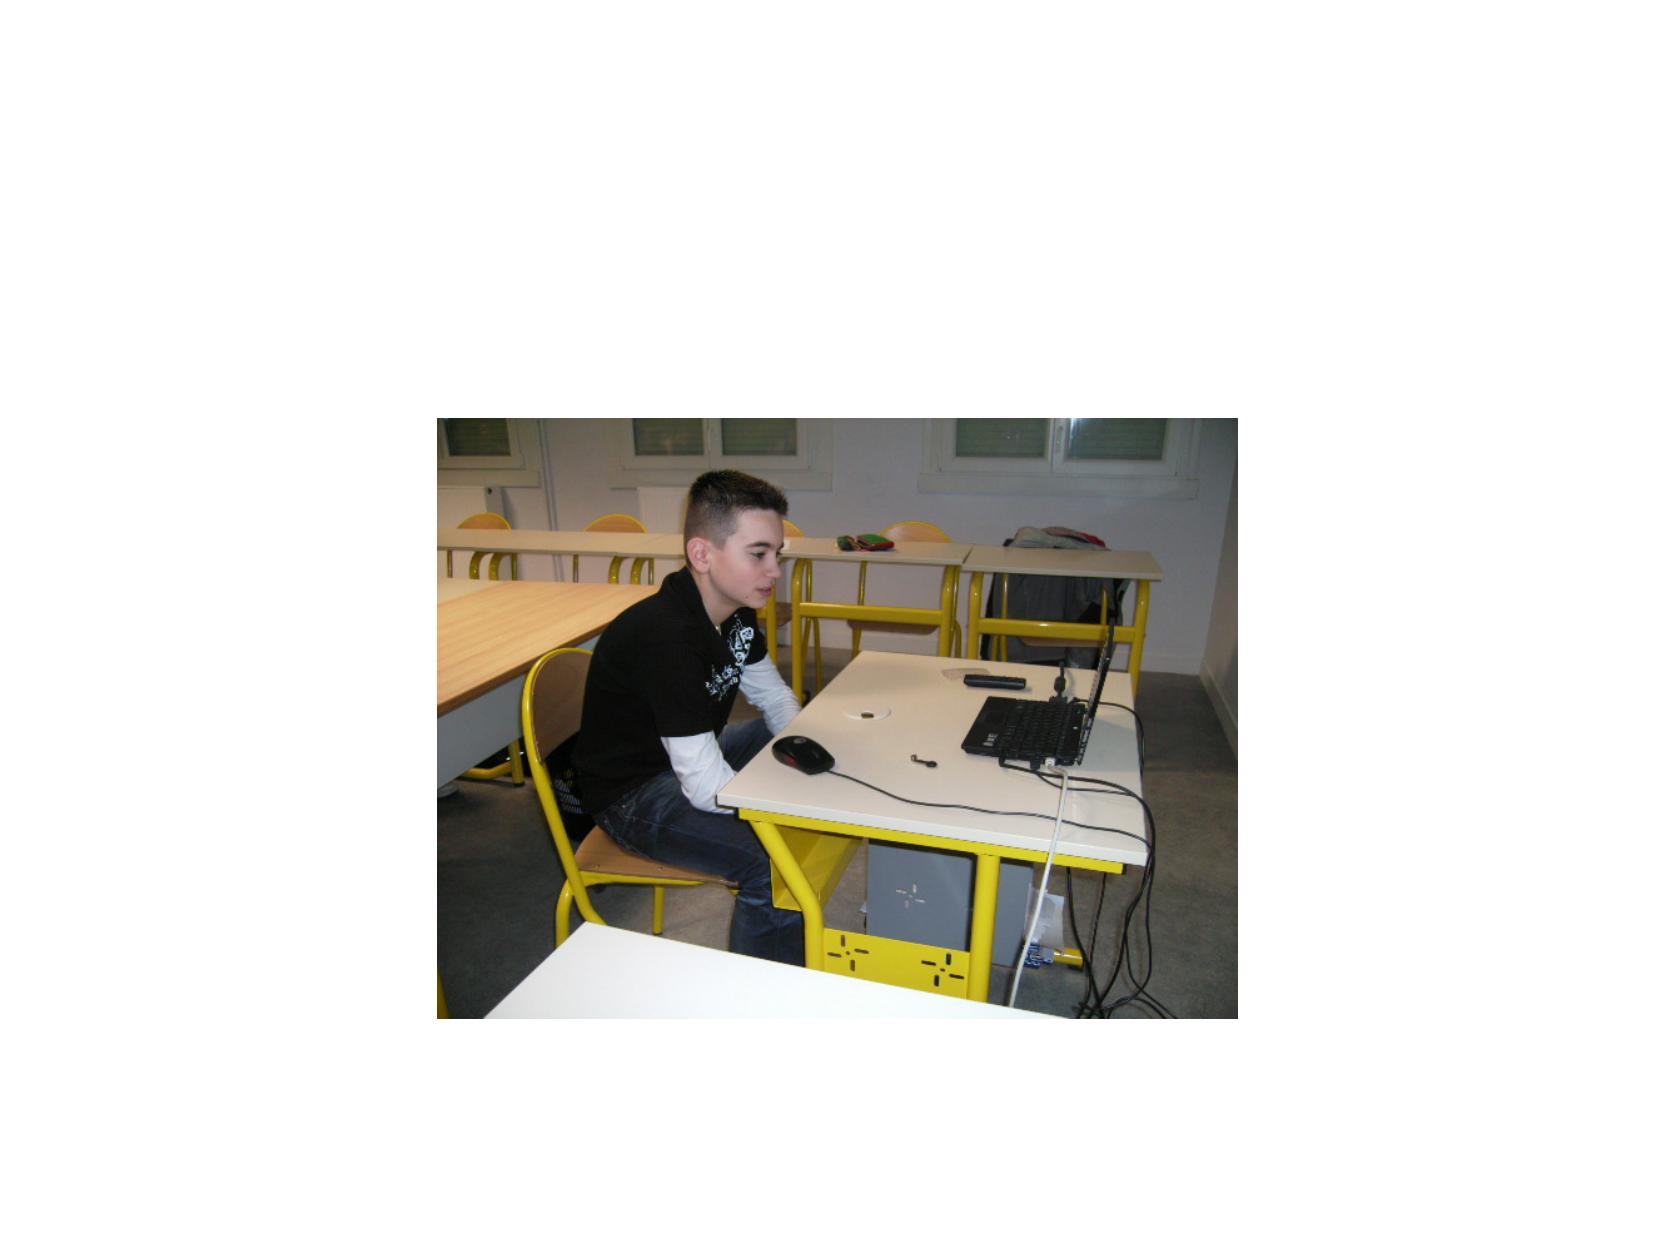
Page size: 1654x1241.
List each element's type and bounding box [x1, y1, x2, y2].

picture [437, 418, 1238, 1019]
